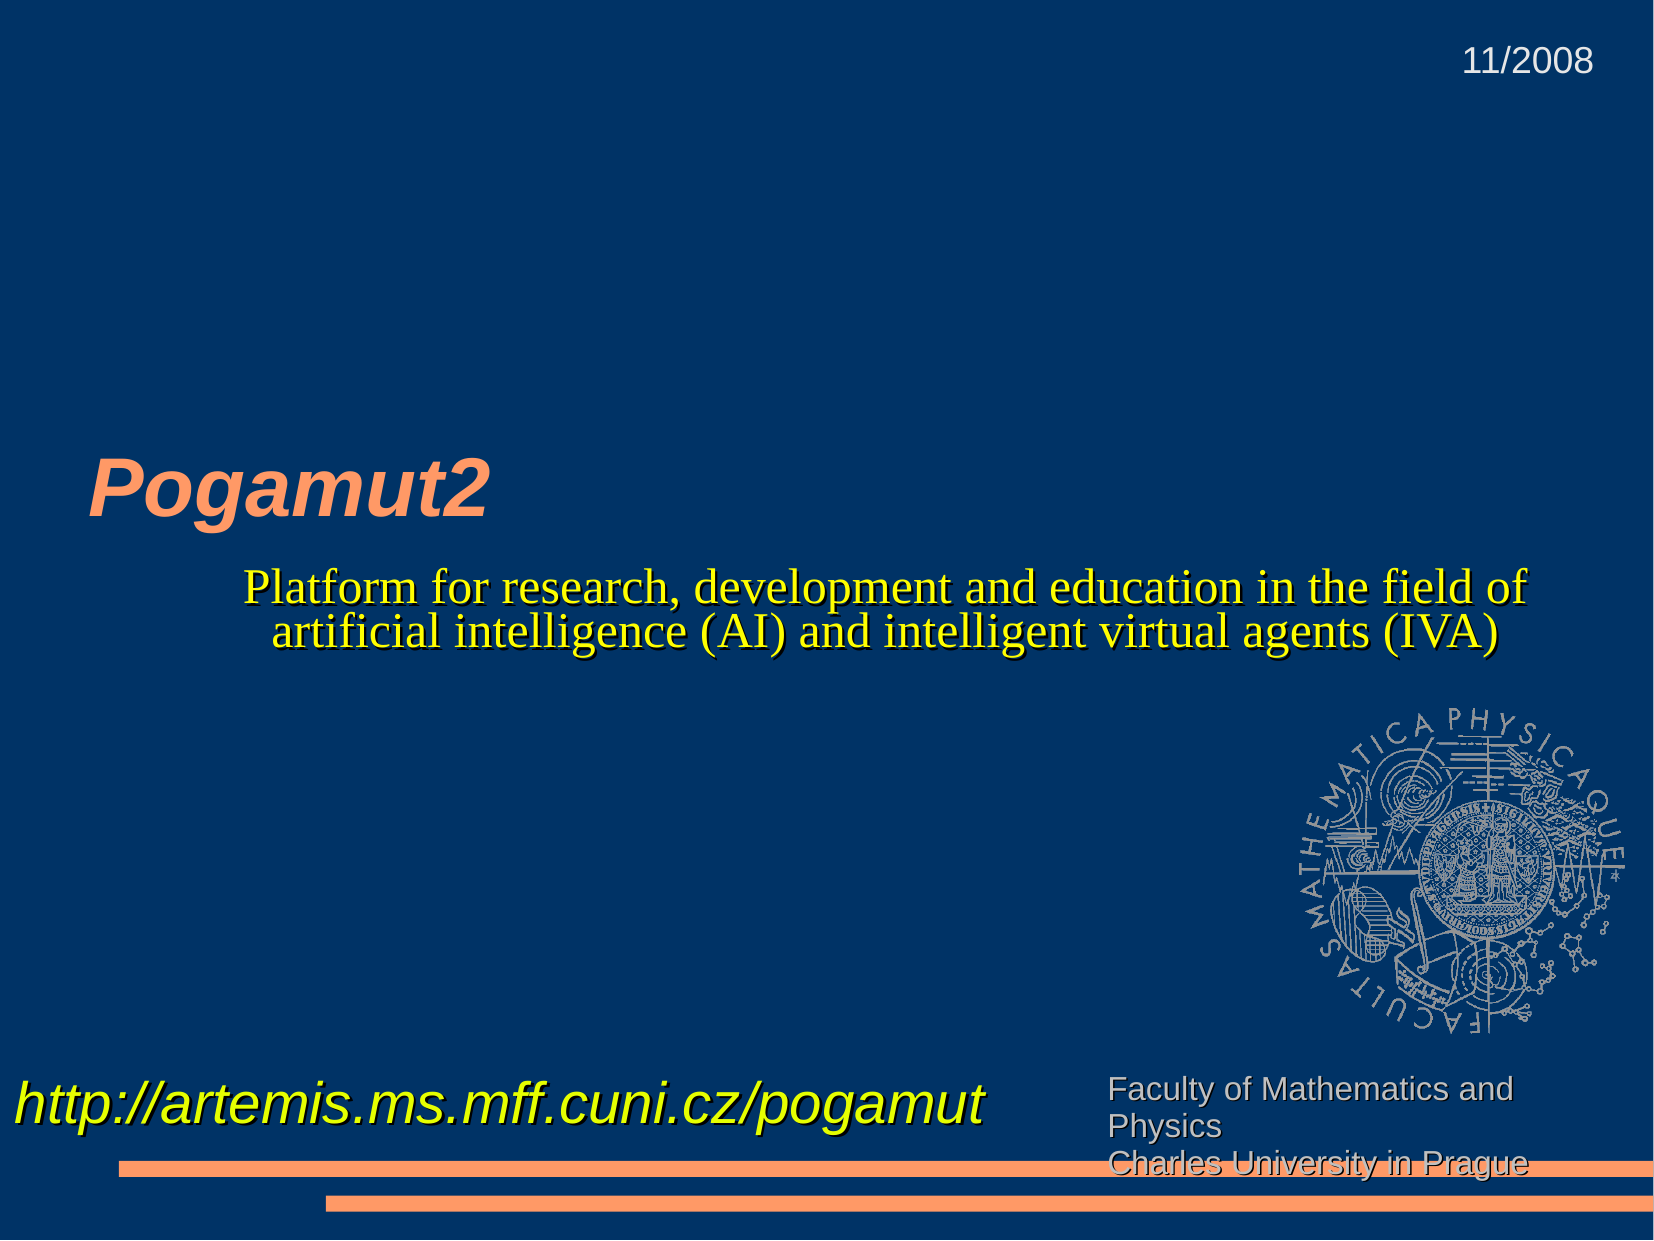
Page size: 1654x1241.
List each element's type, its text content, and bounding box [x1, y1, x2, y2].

text_box Faculty of Mathematics and Physics Charles University in Prague [1092, 1062, 1654, 1162]
title Pogamut2 [88, 383, 1501, 592]
text_box http://artemis.ms.mff.cuni.cz/pogamut [0, 1062, 1211, 1143]
text_box Platform for research, development and education in the field of artificial intelligence (AI) and intelligent virtual agents (IVA) [177, 561, 1595, 709]
picture [1299, 708, 1625, 1034]
text_box 11/2008 [1446, 31, 1625, 89]
